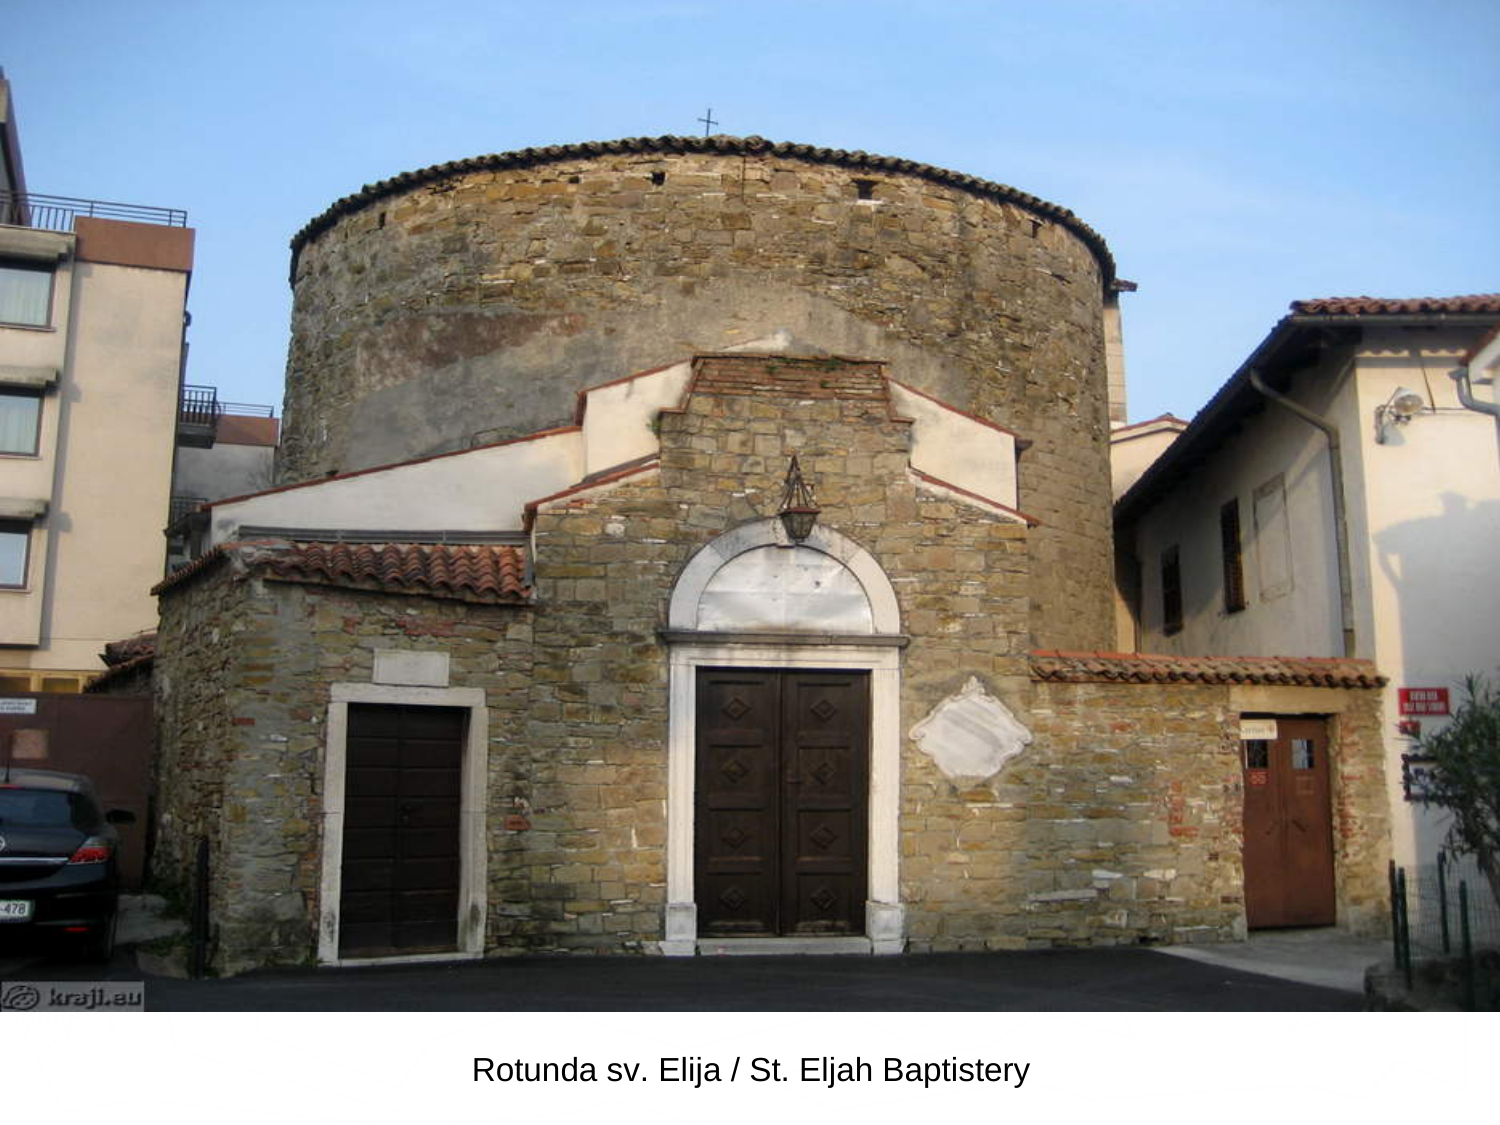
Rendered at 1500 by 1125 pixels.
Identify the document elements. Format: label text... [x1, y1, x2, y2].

text_box Rotunda sv. Elija / St. Eljah Baptistery [76, 1012, 1427, 1125]
picture [0, 0, 1500, 1012]
